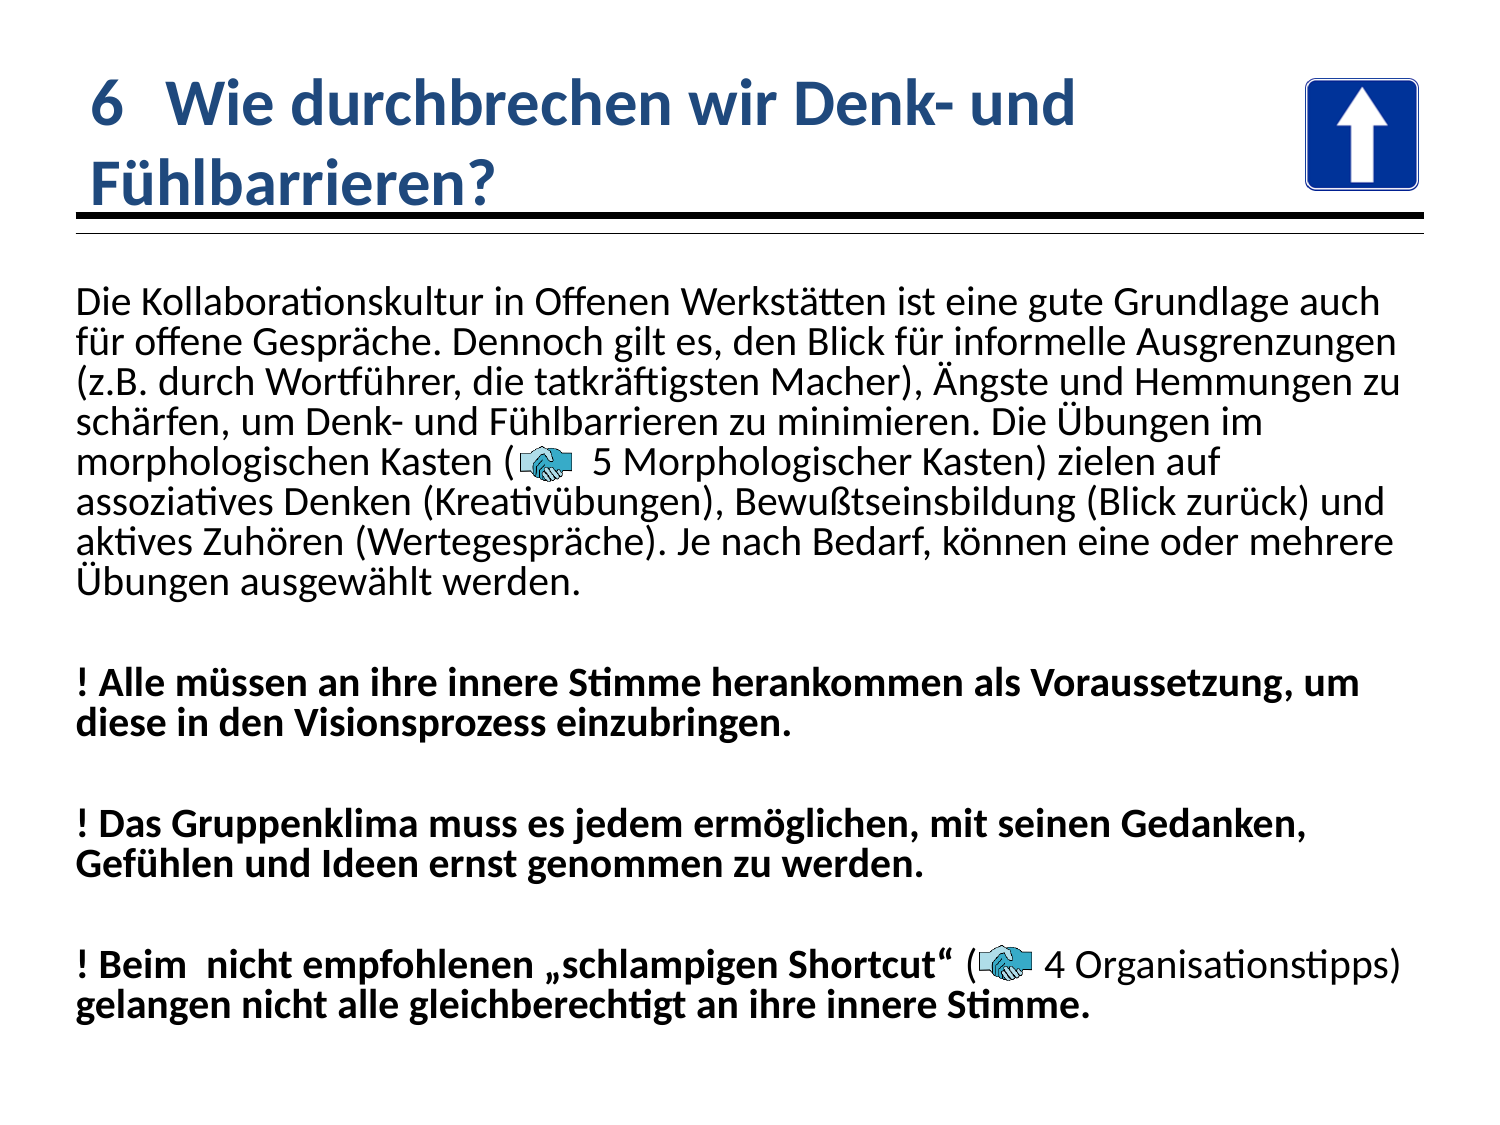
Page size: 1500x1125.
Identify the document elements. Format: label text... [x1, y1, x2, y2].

picture [520, 446, 572, 482]
picture [979, 945, 1032, 981]
title 6 Wie durchbrechen wir Denk- und Fühlbarrieren? [75, 45, 1426, 233]
picture [1305, 78, 1419, 191]
list Die Kollaborationskultur in Offenen Werkstätten ist eine gute Grundlage auch für offene Gespräche. Dennoch gilt es, den Blick für informelle Ausgrenzungen (z.B. durch Wortführer, die tatkräftigsten Macher), Ängste und Hemmungen zu schärfen, um Denk- und Fühlbarrieren zu minimieren. Die Übungen im morphologischen Kasten ( 5 Morphologischer Kasten) zielen auf assoziatives Denken (Kreativübungen), Bewußtseinsbildung (Blick zurück) und aktives Zuhören (Wertegespräche). Je nach Bedarf, können eine oder mehrere Übungen ausgewählt werden. ! Alle müssen an ihre innere Stimme herankommen als Voraussetzung, um diese in den Visionsprozess einzubringen. ! Das Gruppenklima muss es jedem ermöglichen, mit seinen Gedanken, Gefühlen und Ideen ernst genommen zu werden. ! Beim nicht empfohlenen „schlampigen Shortcut“ ( 4 Organisationstipps) gelangen nicht alle gleichberechtigt an ihre innere Stimme. [75, 283, 1425, 1071]
